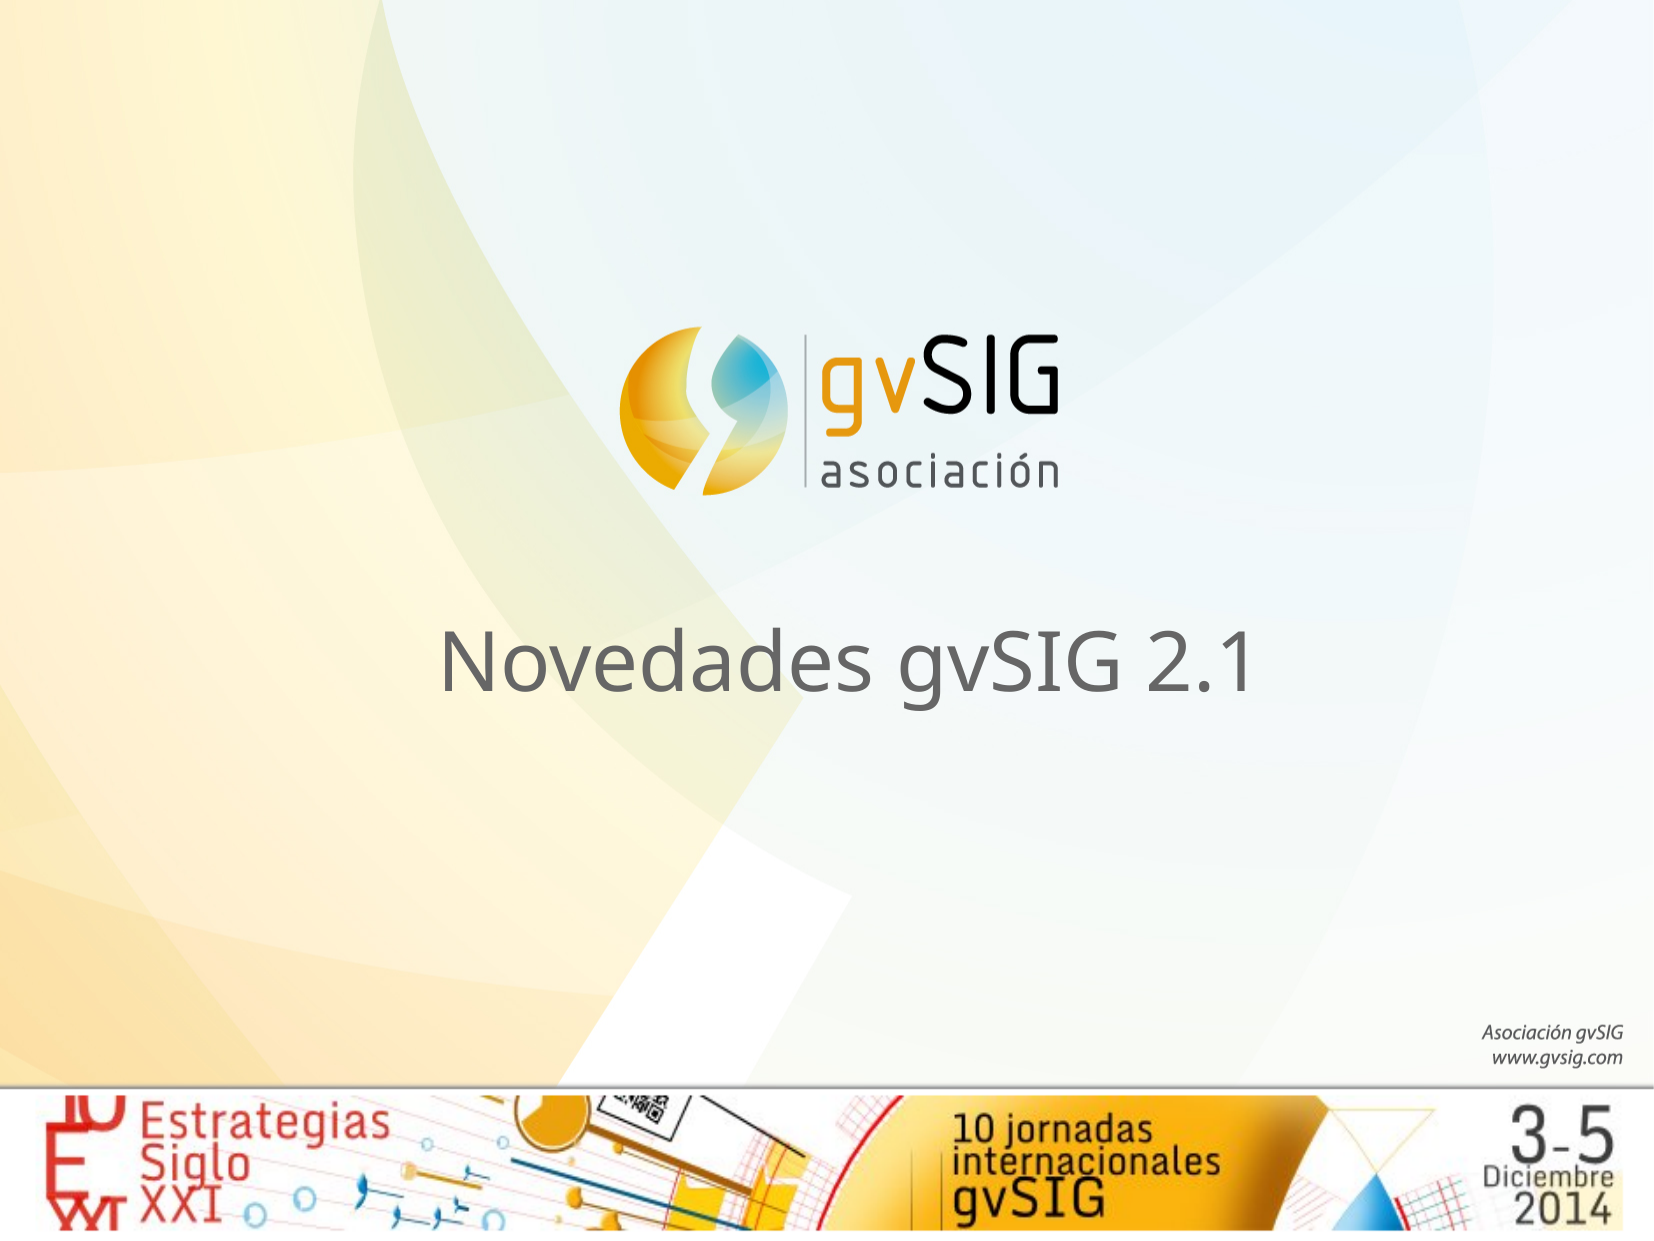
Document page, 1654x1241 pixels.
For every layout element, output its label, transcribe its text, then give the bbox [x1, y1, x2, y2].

picture [0, 0, 1654, 1241]
title Novedades gvSIG 2.1 [135, 610, 1565, 709]
